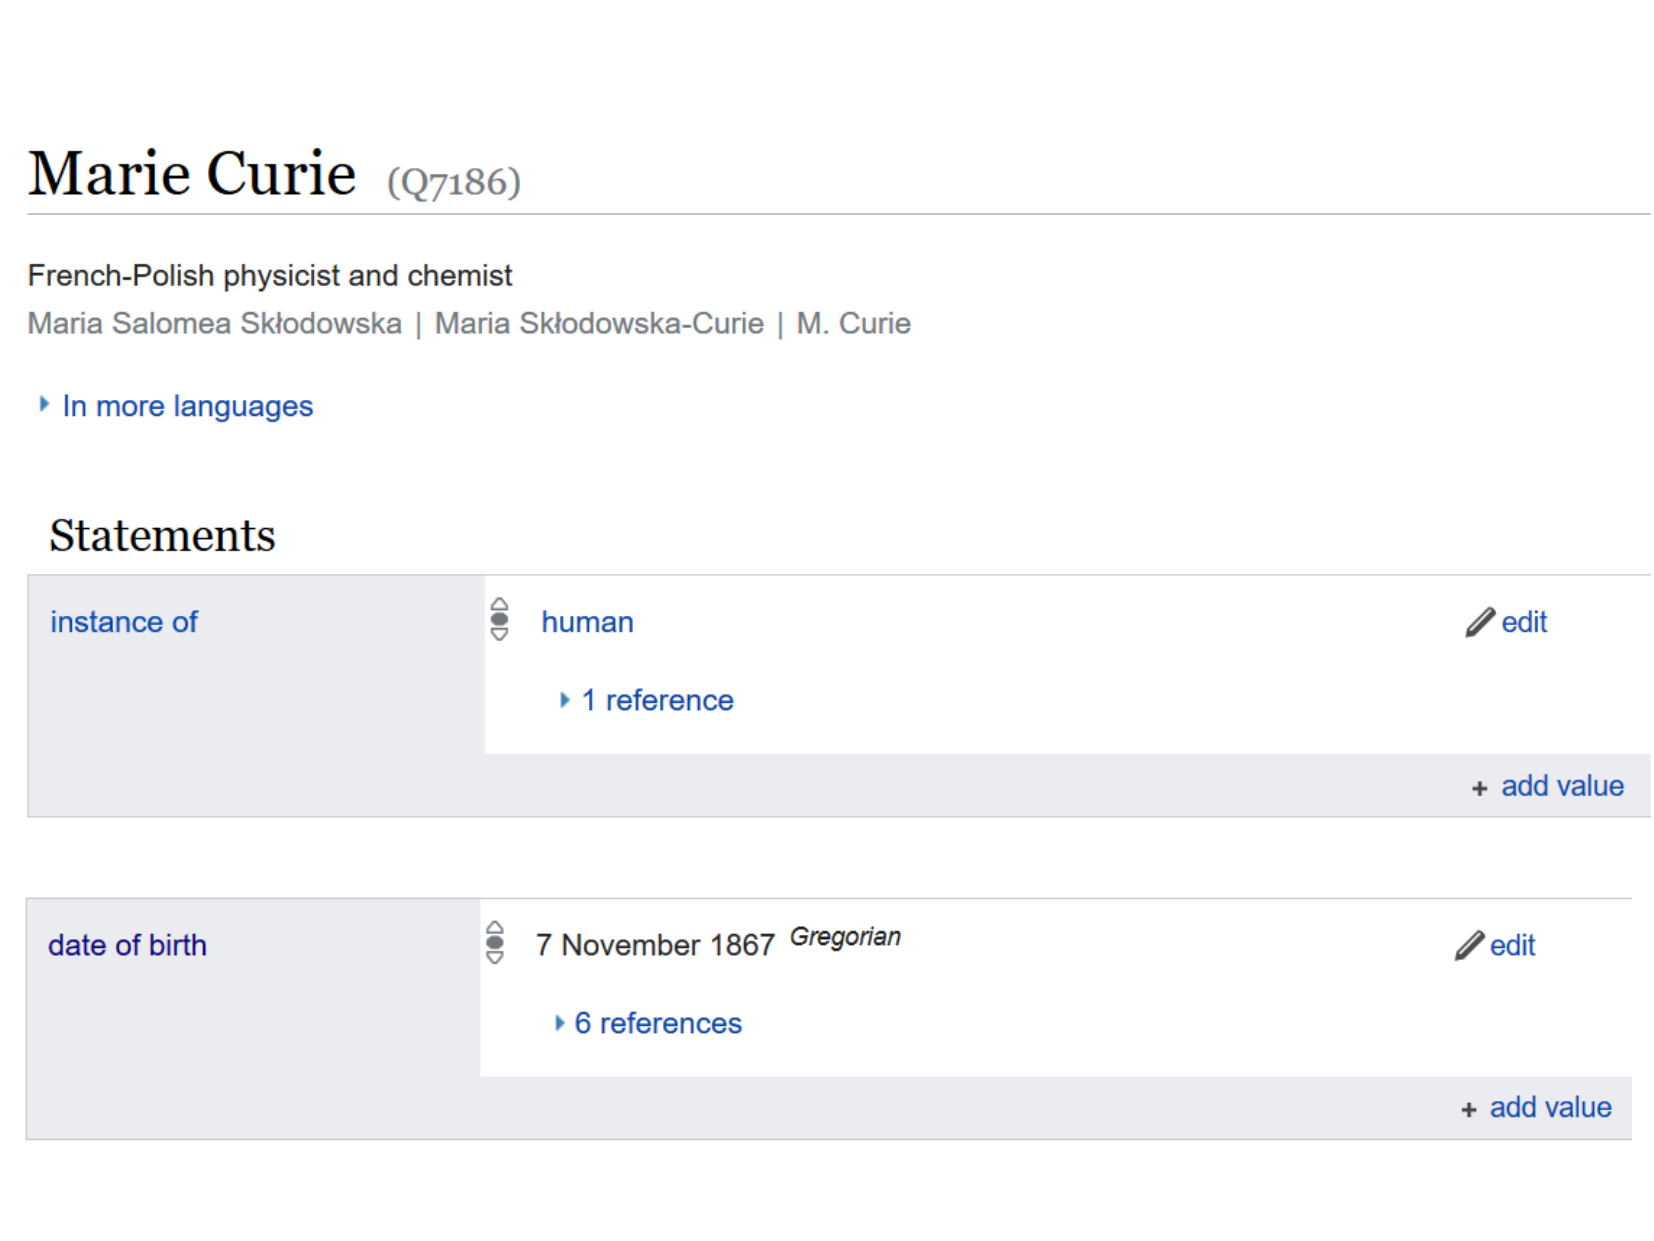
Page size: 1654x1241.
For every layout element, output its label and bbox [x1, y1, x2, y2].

picture [0, 115, 1651, 841]
picture [0, 869, 1632, 1152]
